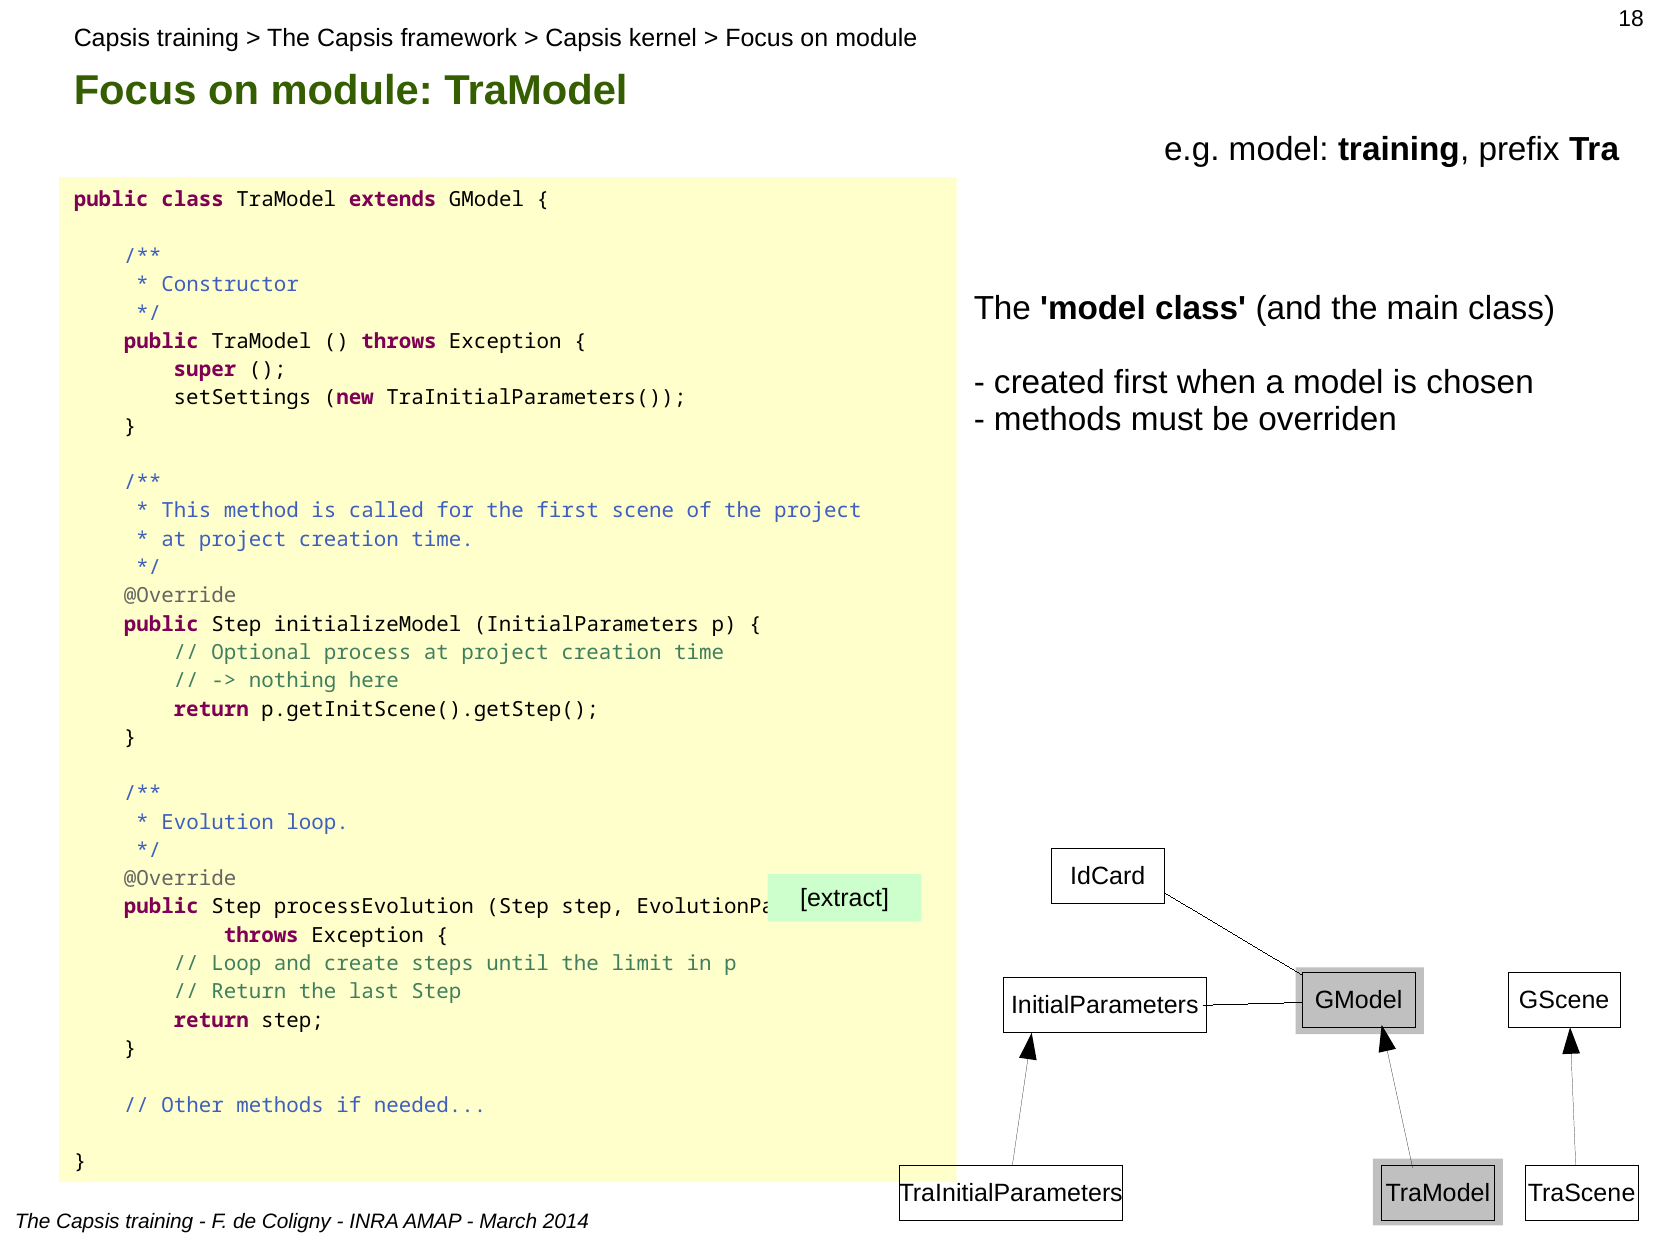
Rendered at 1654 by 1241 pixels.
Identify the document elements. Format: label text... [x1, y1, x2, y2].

text_box [extract] [767, 874, 922, 922]
text_box TraScene [1525, 1165, 1639, 1201]
text_box The 'model class' (and the main class) - created first when a model is chosen - methods must be overriden [958, 281, 1595, 485]
text_box IdCard [1051, 848, 1165, 904]
text_box [1295, 1003, 1381, 1035]
text_box GModel [1302, 972, 1416, 1028]
text_box [1295, 967, 1424, 1035]
text_box GScene [1508, 972, 1621, 1028]
text_box Focus on module: TraModel [59, 59, 1016, 121]
text_box Capsis training > The Capsis framework > Capsis kernel > Focus on module [59, 16, 1004, 59]
text_box [1411, 1158, 1503, 1201]
text_box InitialParameters [1003, 977, 1207, 1033]
text_box The Capsis training - F. de Coligny - INRA AMAP - March 2014 [0, 1201, 1654, 1241]
text_box TraInitialParameters [899, 1165, 1123, 1201]
text_box TraModel [1381, 1165, 1495, 1201]
text_box public class TraModel extends GModel { /** * Constructor */ public TraModel () throws Exception { super (); setSettings (new TraInitialParameters()); } /** * This method is called for the first scene of the project * at project creation time. */ @Override public Step initializeModel (InitialParameters p) { // Optional process at project creation time // -> nothing here return p.getInitScene().getStep(); } /** * Evolution loop. */ @Override public Step processEvolution (Step step, EvolutionParameters p) throws Exception { // Loop and create steps until the limit in p // Return the last Step return step; } // Other methods if needed... } [59, 177, 957, 1050]
text_box e.g. model: training, prefix Tra [1034, 123, 1634, 176]
text_box [1372, 1158, 1411, 1201]
